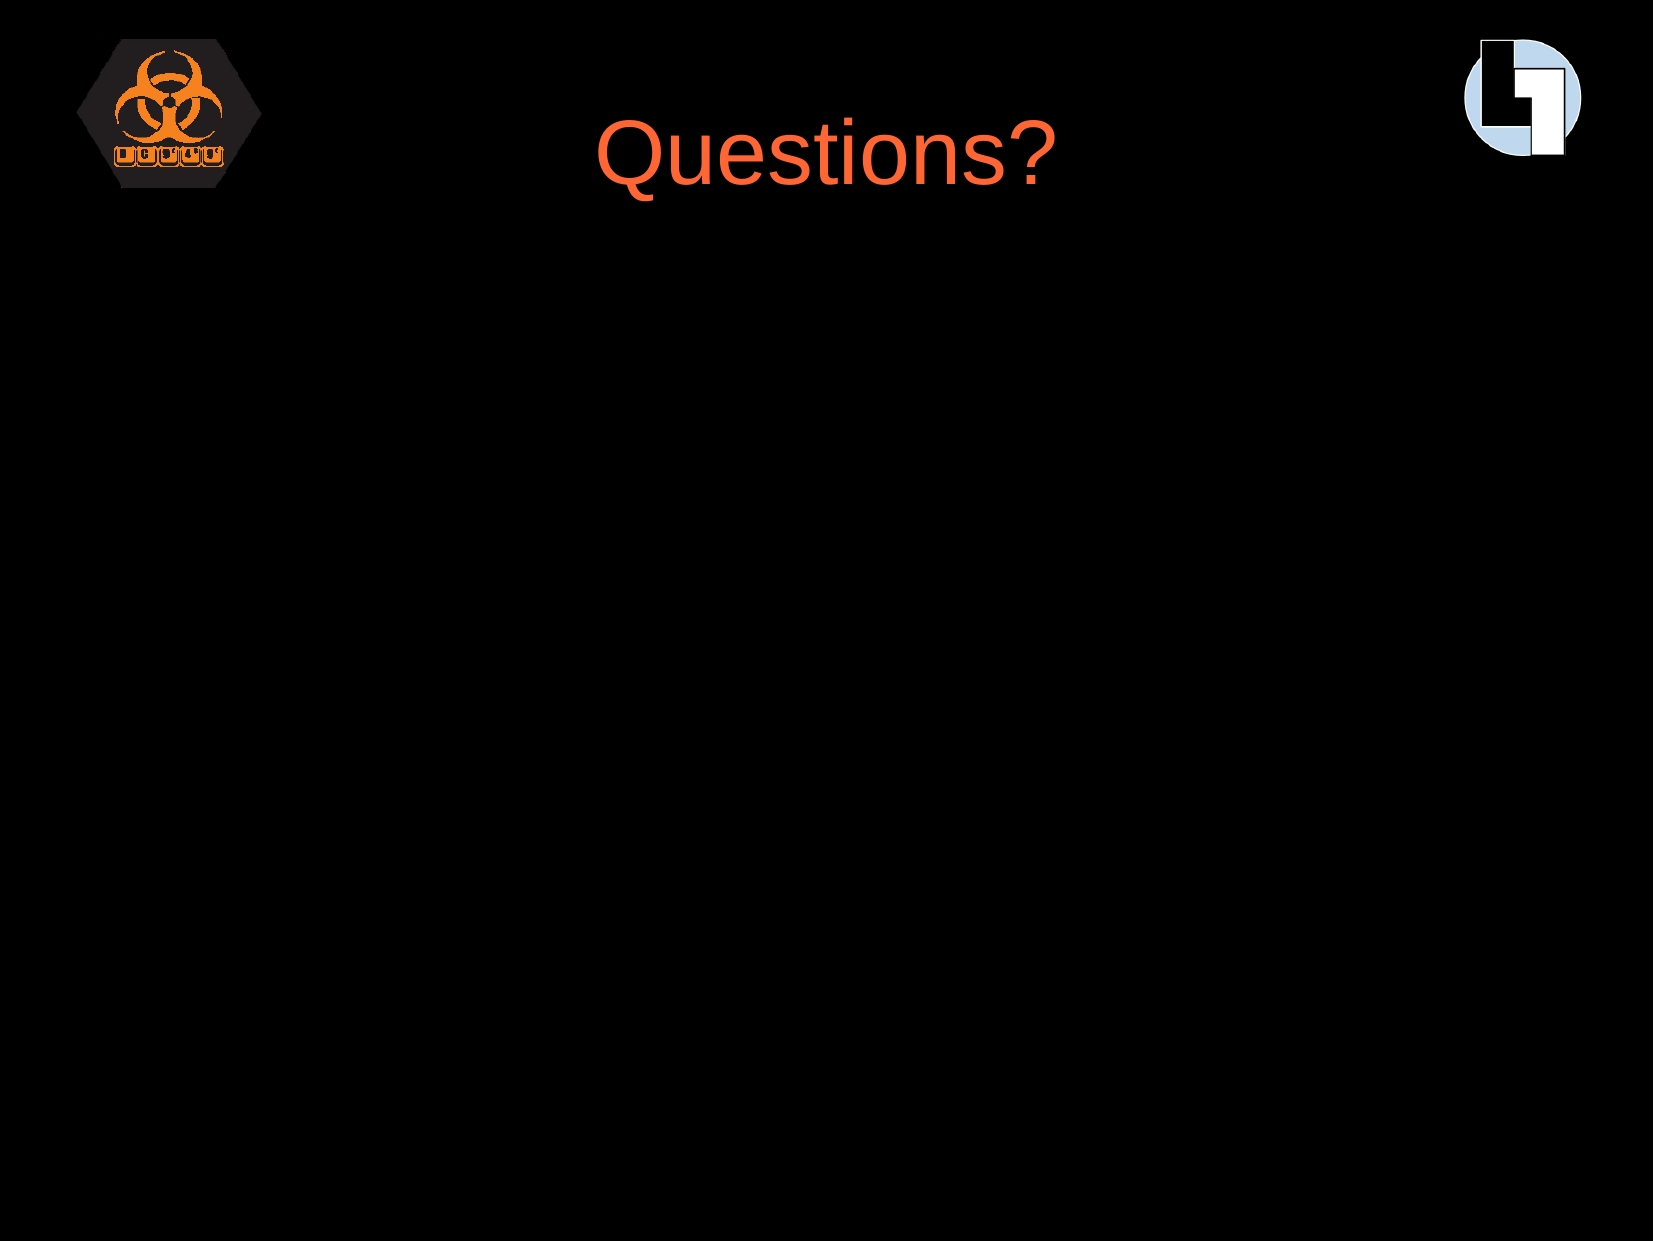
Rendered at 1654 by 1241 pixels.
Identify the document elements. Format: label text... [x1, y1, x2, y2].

picture [1462, 37, 1583, 158]
picture [75, 37, 263, 188]
title Questions? [82, 49, 1571, 257]
